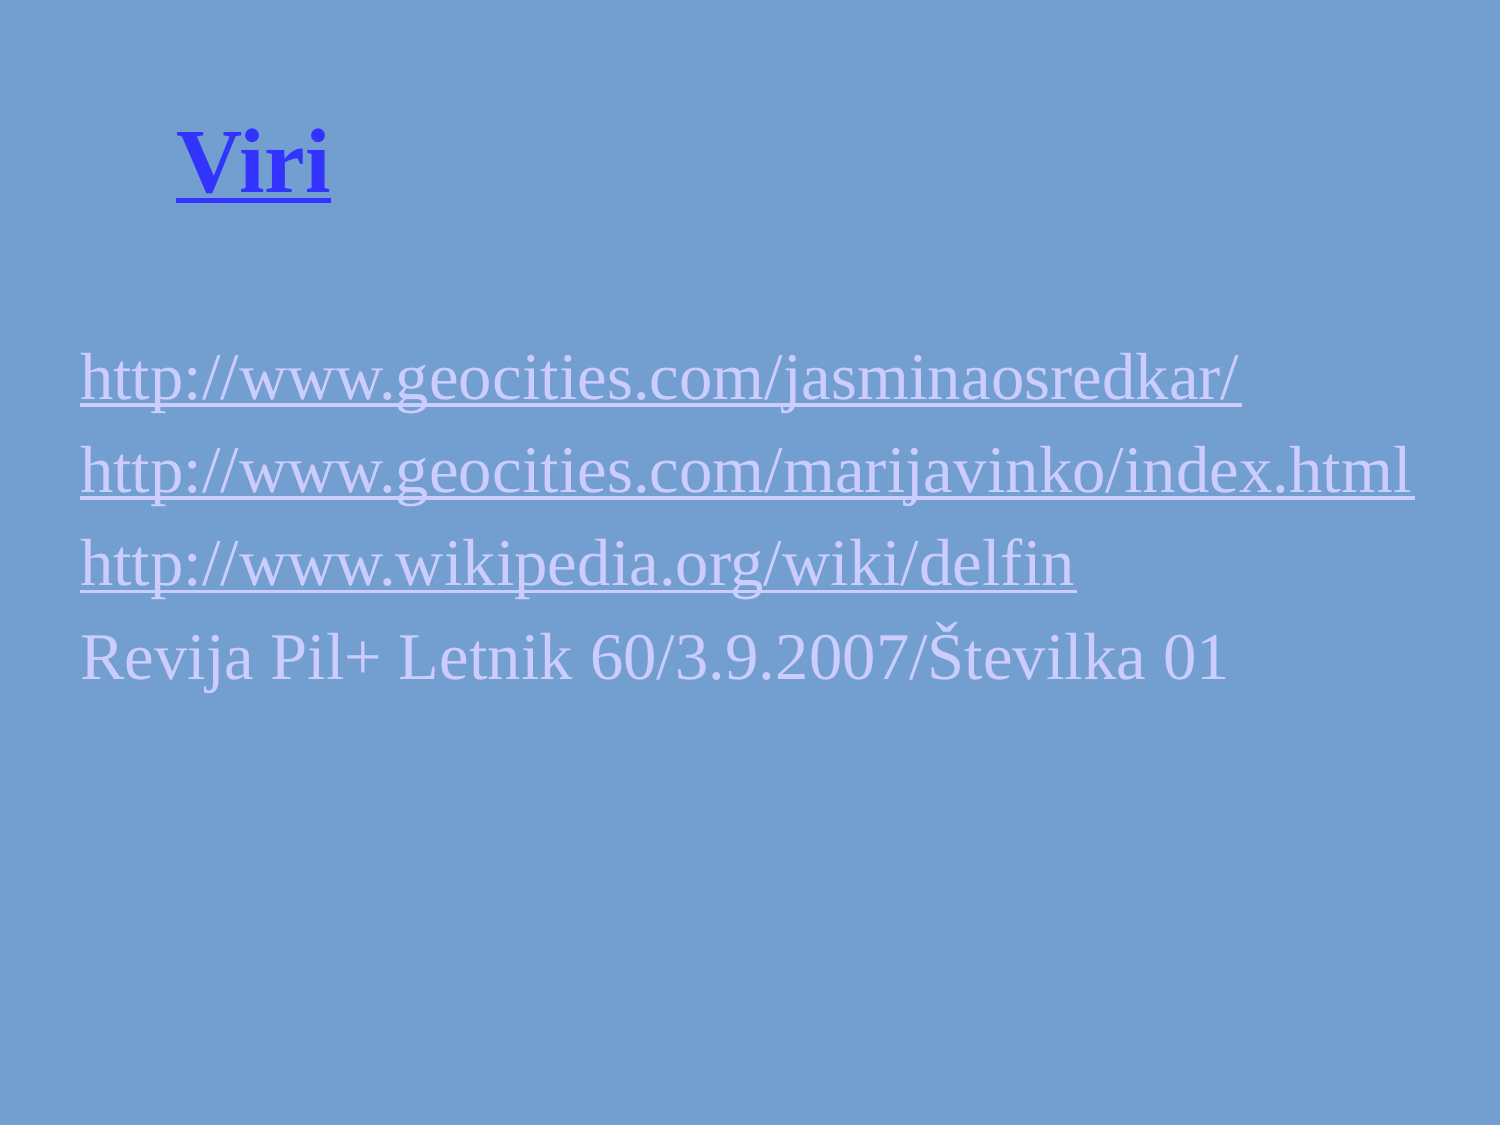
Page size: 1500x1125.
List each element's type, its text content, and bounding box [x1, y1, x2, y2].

text_box Viri [100, 90, 408, 222]
list http://www.geocities.com/jasminaosredkar/ http://www.geocities.com/marijavinko/index.html http://www.wikipedia.org/wiki/delfin Revija Pil+ Letnik 60/3.9.2007/Številka 01 [64, 324, 1447, 1000]
